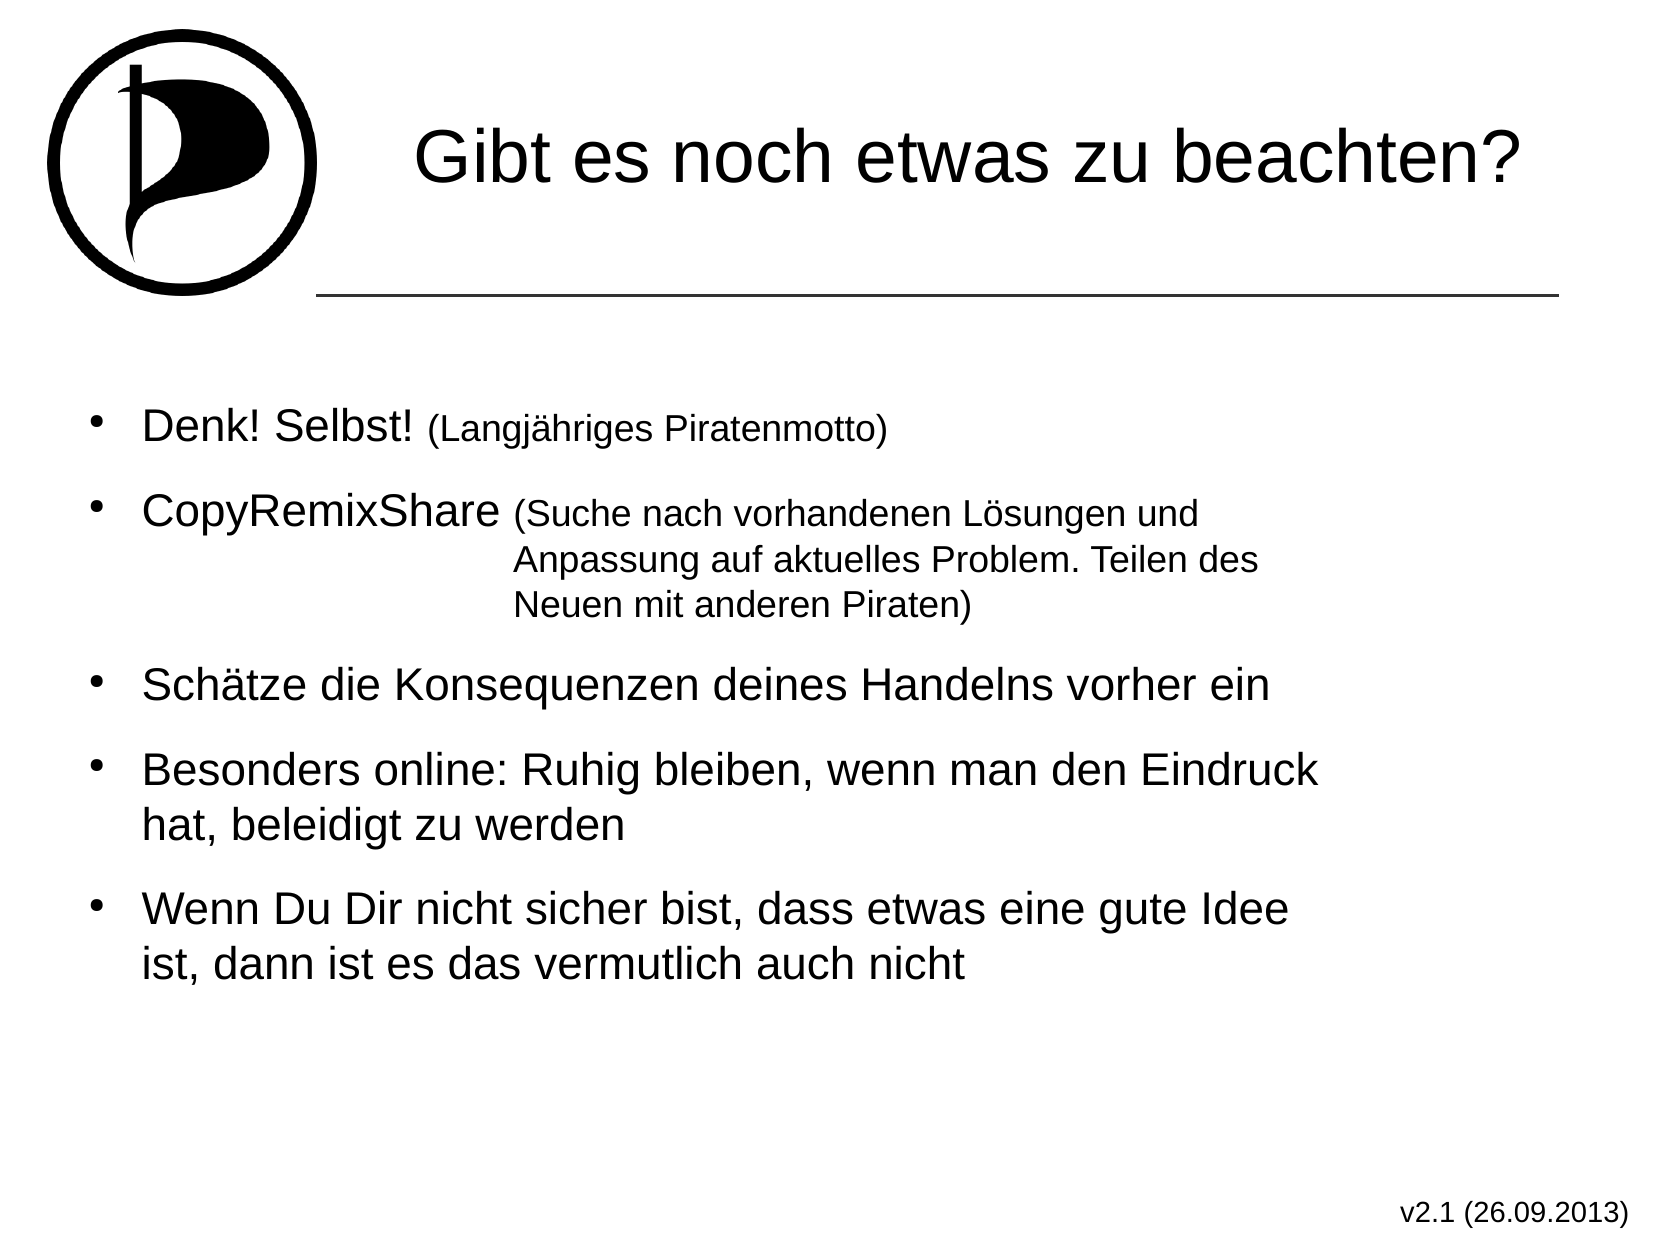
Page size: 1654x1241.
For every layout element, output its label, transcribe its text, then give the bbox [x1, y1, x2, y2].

title Gibt es noch etwas zu beachten? [366, 49, 1571, 257]
list Denk! Selbst! (Langjähriges Piratenmotto) CopyRemixShare (Suche nach vorhandenen Lösungen und Anpassung auf aktuelles Problem. Teilen des Neuen mit anderen Piraten) Schätze die Konsequenzen deines Handelns vorher ein Besonders online: Ruhig bleiben, wenn man den Eindruck hat, beleidigt zu werden Wenn Du Dir nicht sicher bist, dass etwas eine gute Idee ist, dann ist es das vermutlich auch nicht [70, 395, 1335, 1115]
list v2.1 (26.09.2013) [1358, 1192, 1654, 1241]
picture [47, 29, 317, 296]
